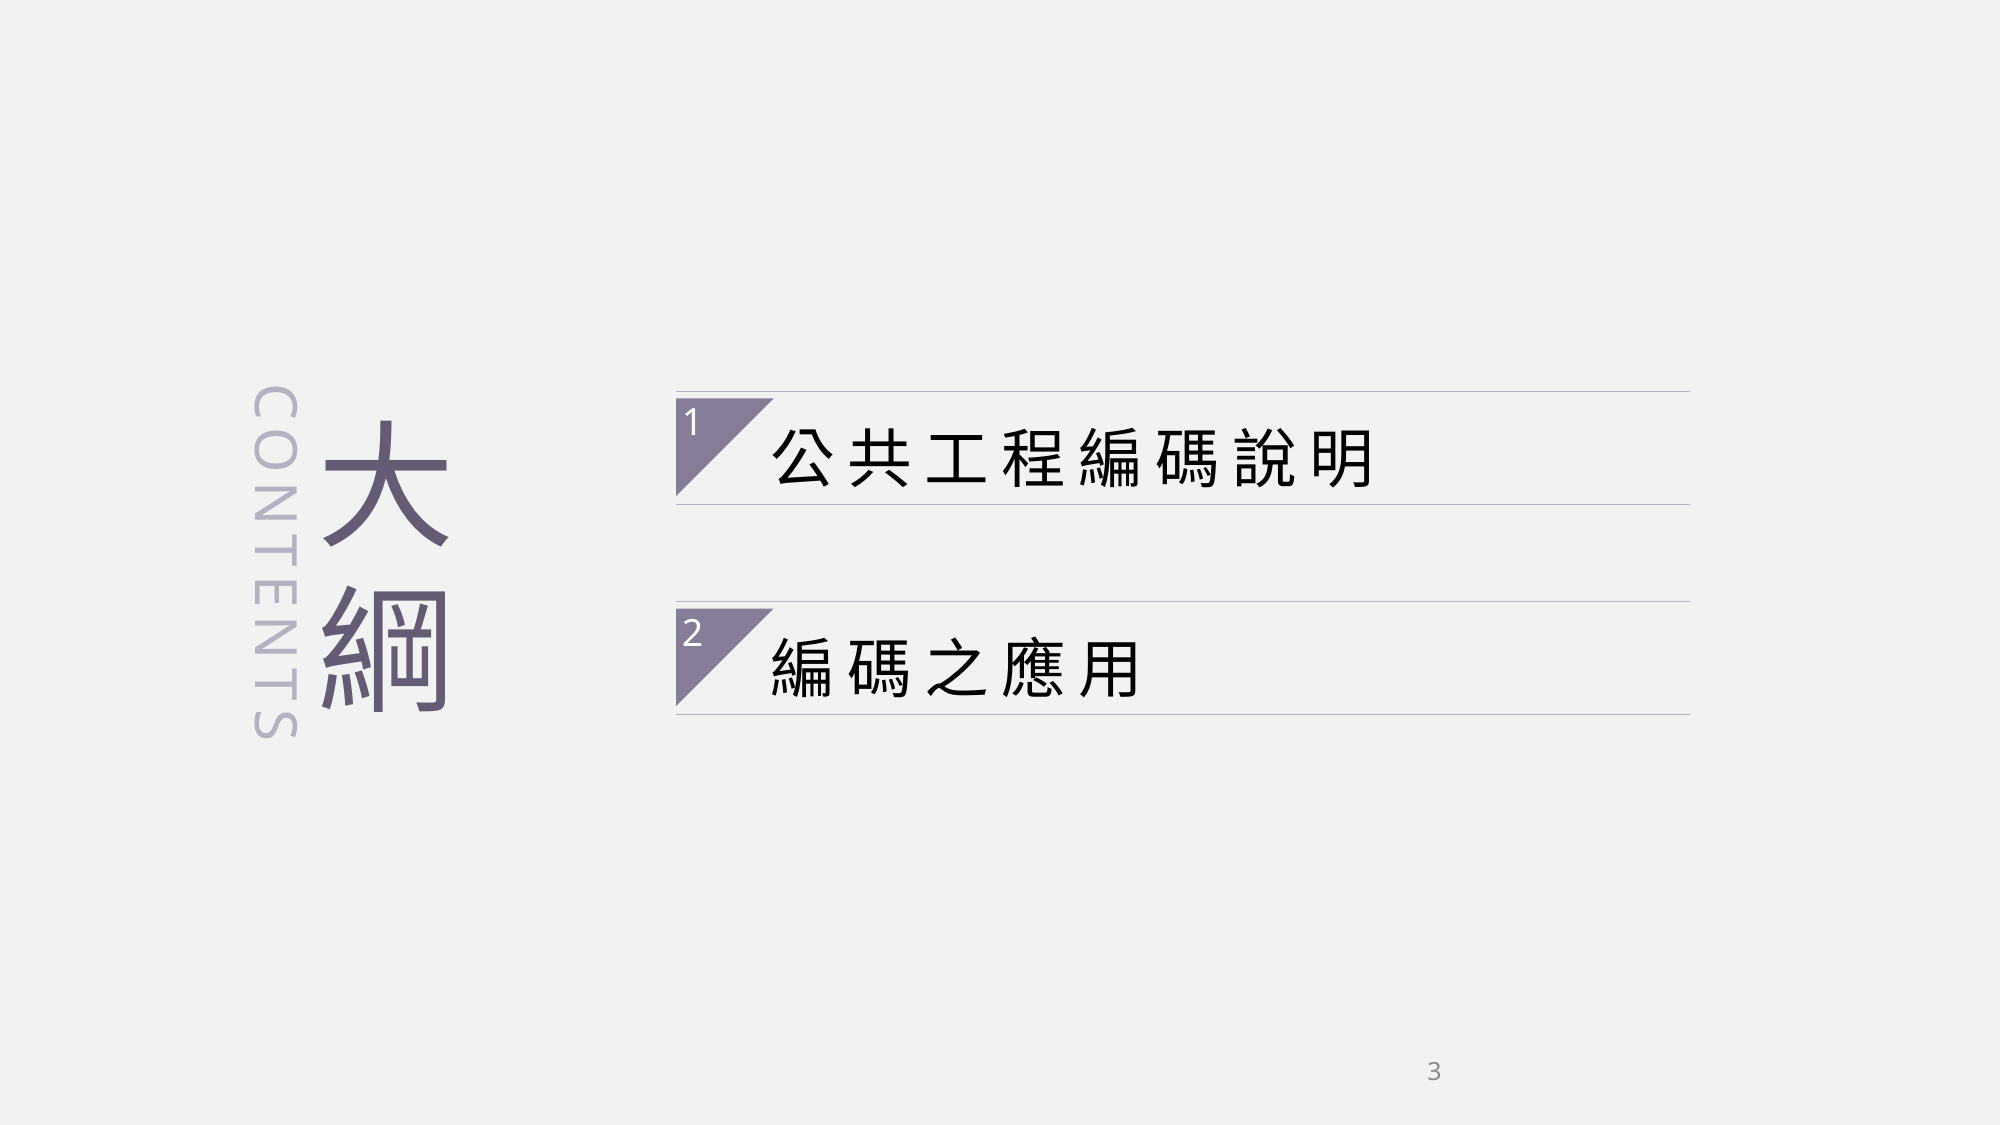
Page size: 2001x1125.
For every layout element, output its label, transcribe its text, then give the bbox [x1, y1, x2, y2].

text_box 3 [1412, 1042, 1863, 1103]
text_box CONTENTS [235, 259, 321, 866]
text_box 大綱 [321, 337, 504, 790]
text_box 1 [676, 398, 774, 496]
text_box 2 [676, 608, 774, 707]
